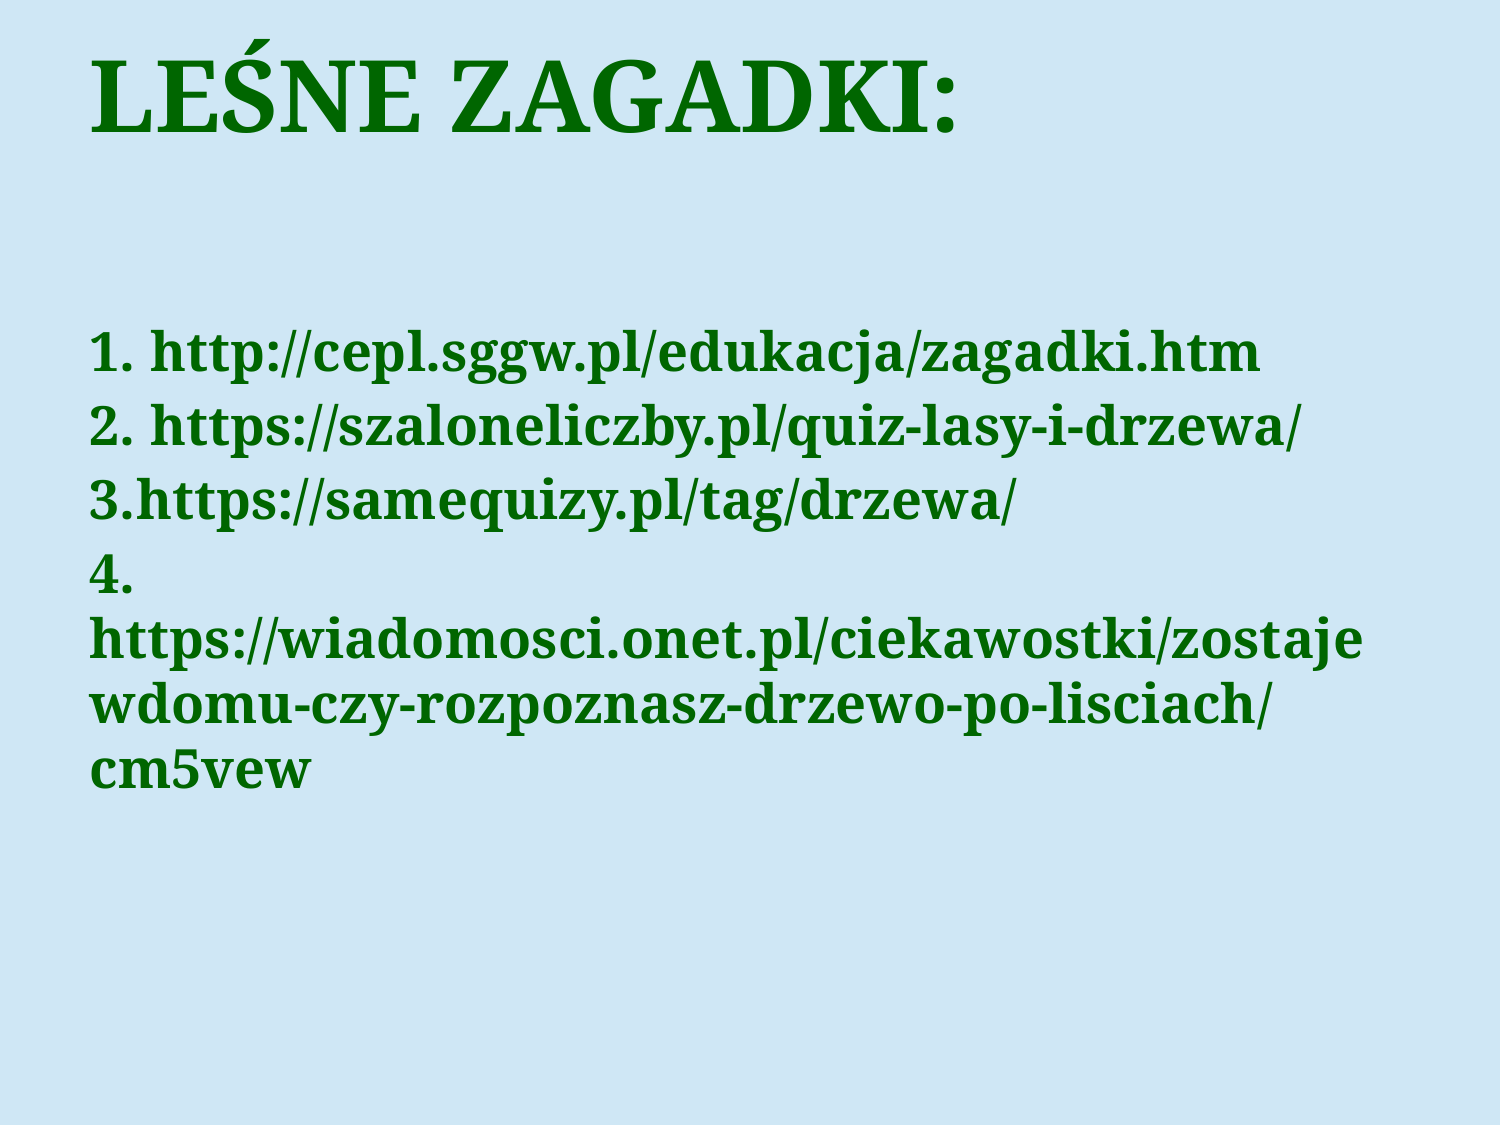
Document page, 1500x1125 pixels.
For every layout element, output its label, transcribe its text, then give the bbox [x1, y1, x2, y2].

title LEŚNE ZAGADKI: 1. http://cepl.sggw.pl/edukacja/zagadki.htm 2. https://szaloneliczby.pl/quiz-lasy-i-drzewa/ 3.https://samequizy.pl/tag/drzewa/ 4. https://wiadomosci.onet.pl/ciekawostki/zostajewdomu-czy-rozpoznasz-drzewo-po-lisciach/cm5vew [75, 24, 1425, 225]
